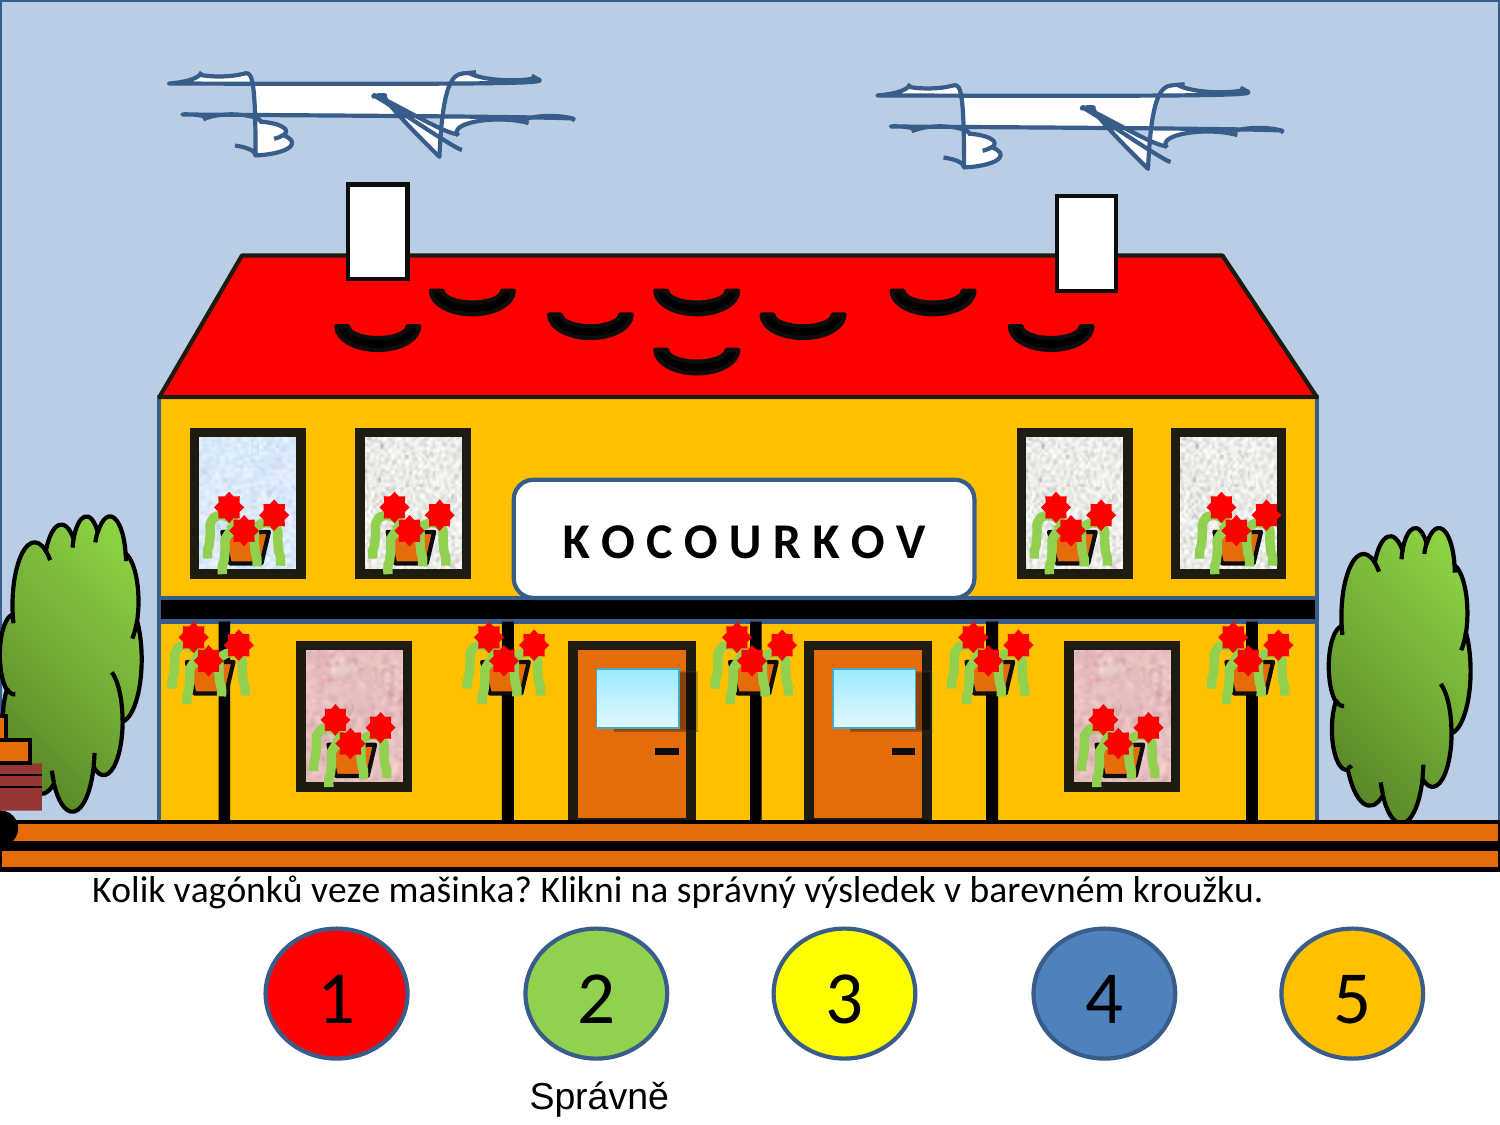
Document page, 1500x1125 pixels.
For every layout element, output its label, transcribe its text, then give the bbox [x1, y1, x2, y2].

text_box 2 [525, 928, 668, 1059]
text_box 1 [265, 928, 408, 1059]
text_box Správně [514, 1064, 684, 1125]
text_box 4 [1033, 928, 1176, 1059]
text_box [0, 851, 1500, 870]
text_box K O C O U R K O V [513, 479, 975, 598]
text_box 5 [1281, 928, 1424, 1059]
text_box Kolik vagónků veze mašinka? Klikni na správný výsledek v barevném kroužku. [77, 857, 1280, 919]
text_box 3 [773, 928, 916, 1059]
text_box [0, 0, 1500, 846]
